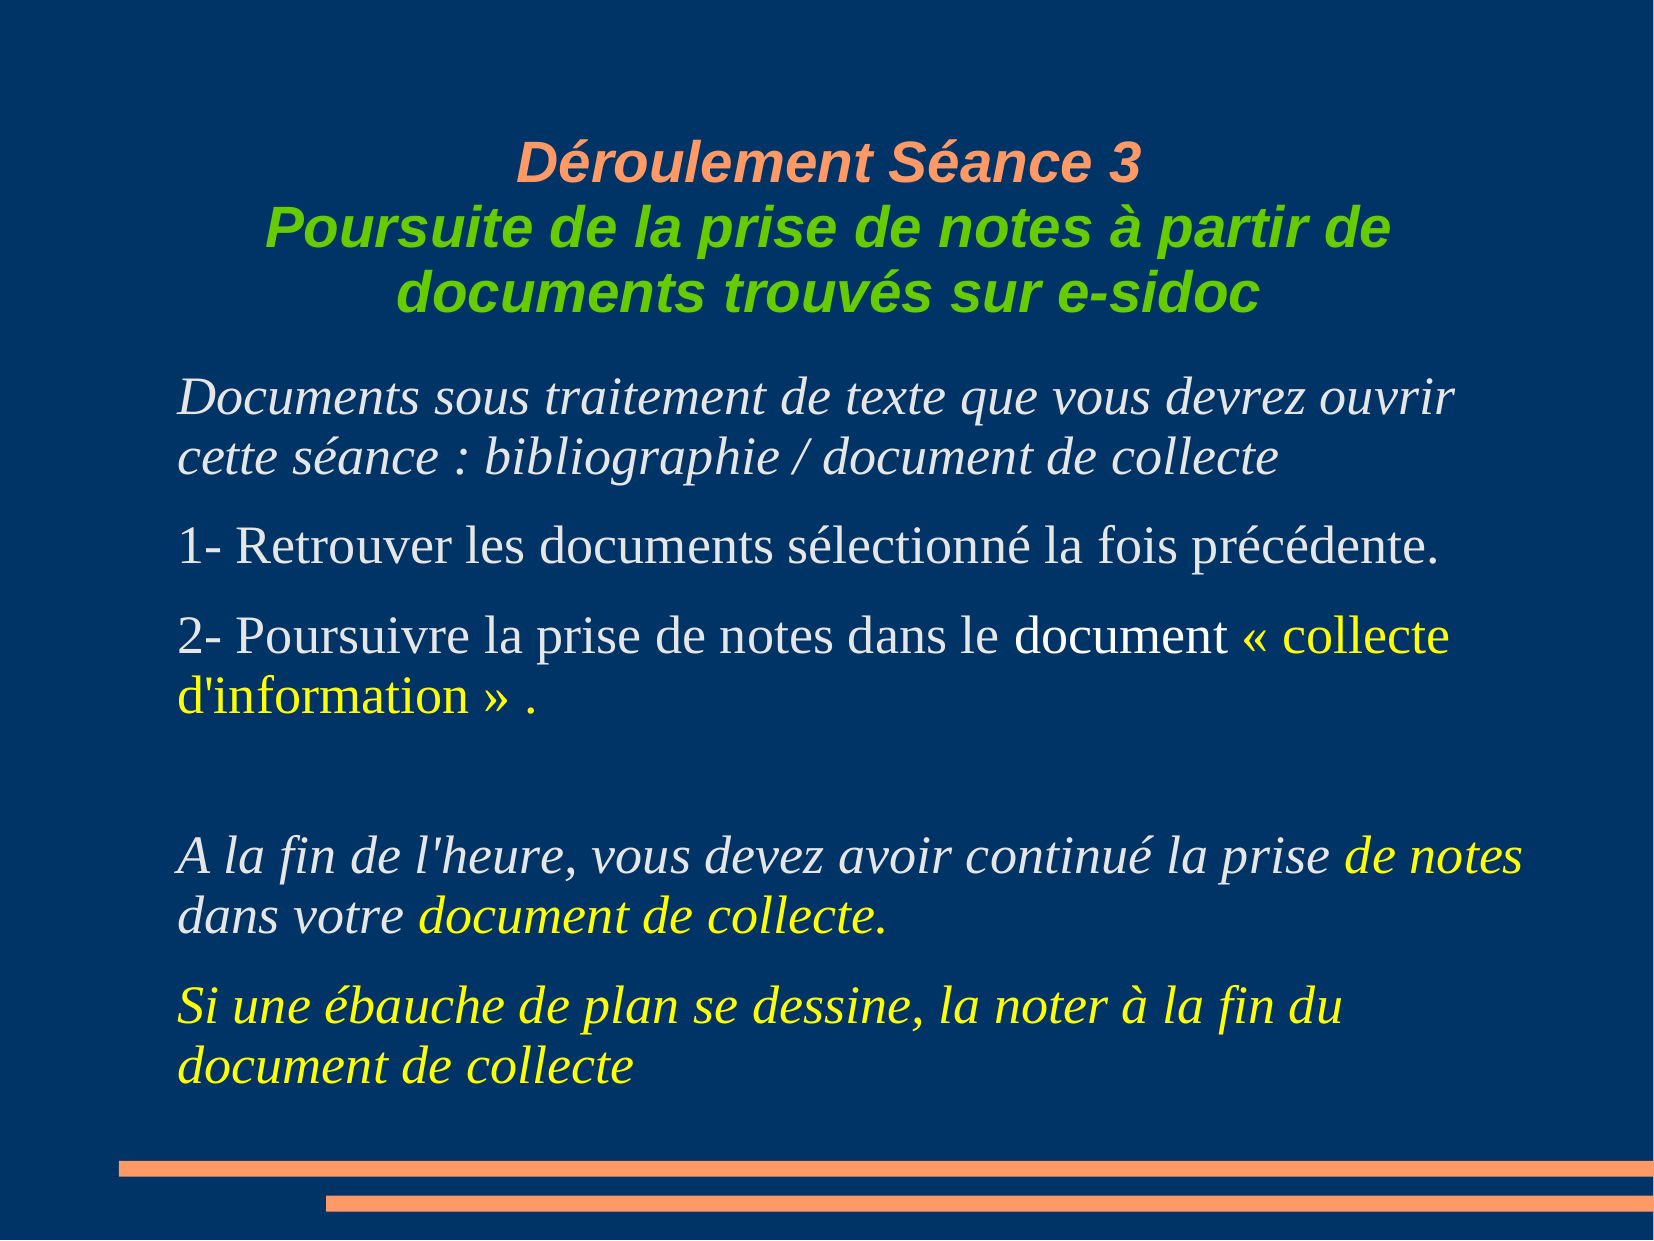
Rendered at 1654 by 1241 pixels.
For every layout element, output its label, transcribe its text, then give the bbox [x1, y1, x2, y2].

title Déroulement Séance 3 Poursuite de la prise de notes à partir de documents trouvés sur e-sidoc [123, 123, 1536, 331]
list Documents sous traitement de texte que vous devrez ouvrir cette séance : bibliographie / document de collecte 1- Retrouver les documents sélectionné la fois précédente. 2- Poursuivre la prise de notes dans le document « collecte d'information » . A la fin de l'heure, vous devez avoir continué la prise de notes dans votre document de collecte. Si une ébauche de plan se dessine, la noter à la fin du document de collecte [106, 366, 1560, 1101]
